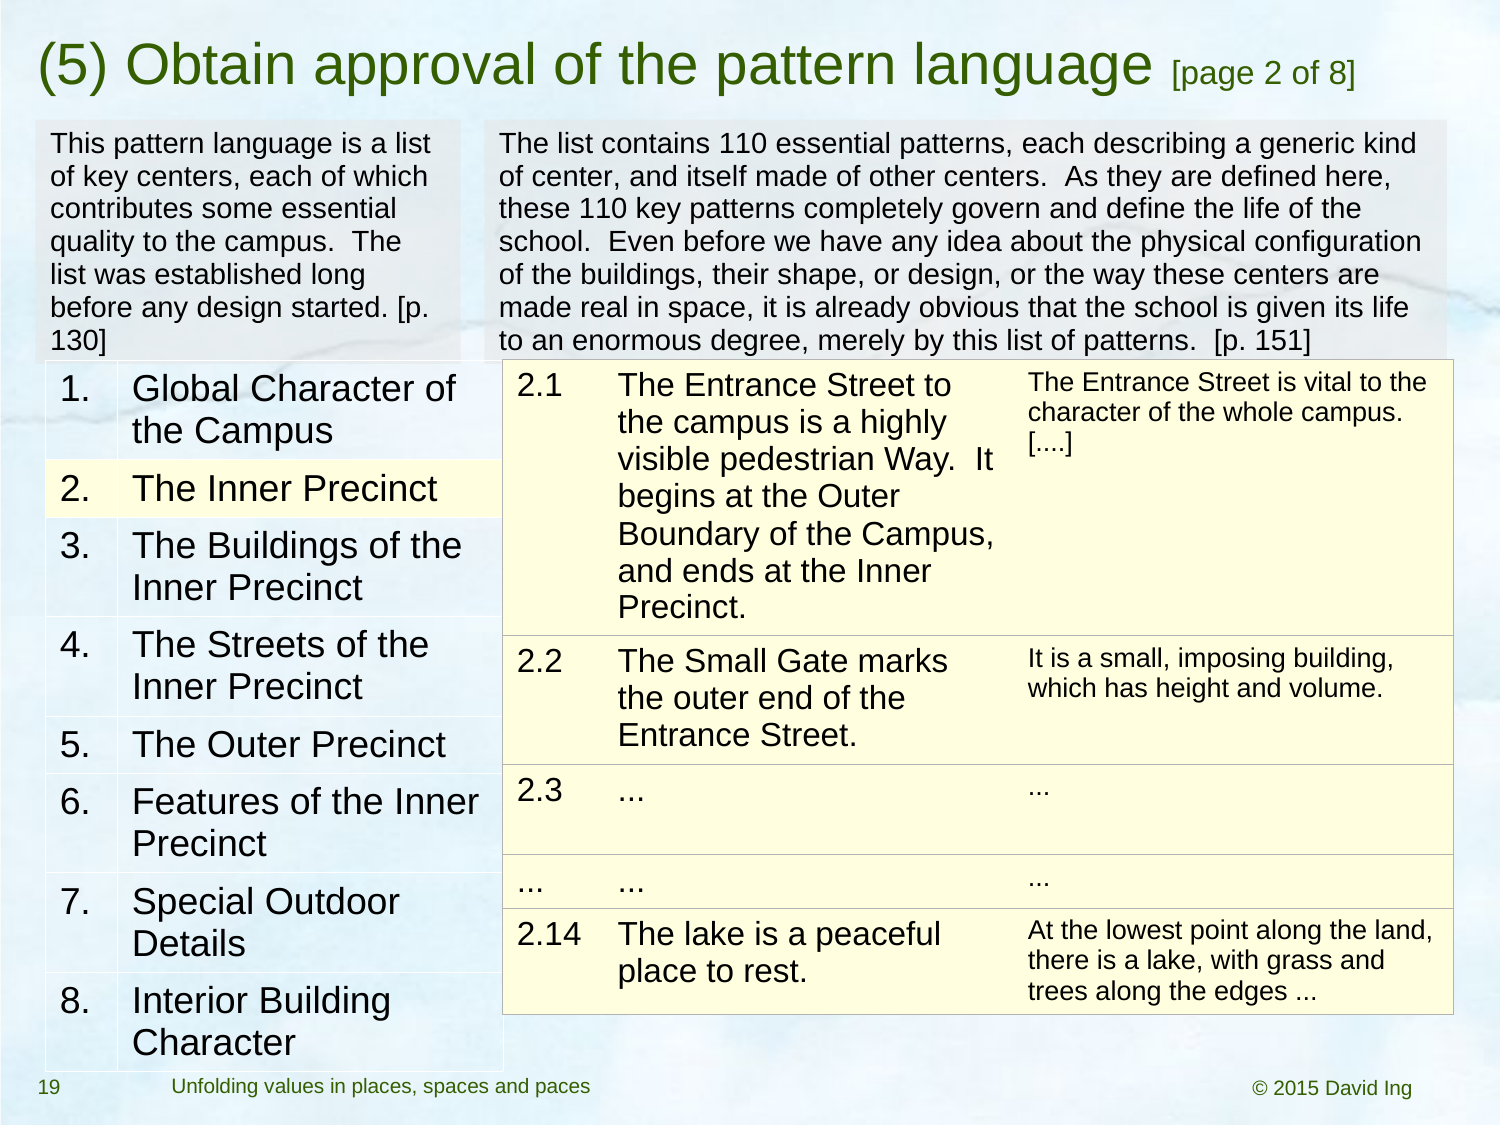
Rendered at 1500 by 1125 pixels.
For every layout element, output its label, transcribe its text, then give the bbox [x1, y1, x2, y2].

table_header Global Character of the Campus [118, 361, 502, 459]
table_cell The Outer Precinct [118, 717, 502, 773]
table_cell Special Outdoor Details [118, 873, 502, 972]
picture [0, 0, 1500, 1125]
text_box This pattern language is a list of key centers, each of which contributes some essential quality to the campus. The list was established long before any design started. [p. 130] [35, 119, 461, 364]
text_box The list contains 110 essential patterns, each describing a generic kind of center, and itself made of other centers. As they are defined here, these 110 key patterns completely govern and define the life of the school. Even before we have any idea about the physical configuration of the buildings, their shape, or design, or the way these centers are made real in space, it is already obvious that the school is given its life to an enormous degree, merely by this list of patterns. [p. 151] [484, 119, 1447, 360]
table_header The Entrance Street is vital to the character of the whole campus. [....] [1013, 360, 1453, 635]
table_header The Entrance Street to the campus is a highly visible pedestrian Way. It begins at the Outer Boundary of the Campus, and ends at the Inner Precinct. [603, 360, 1013, 635]
table_cell 2.2 [503, 636, 603, 764]
table_cell The Buildings of the Inner Precinct [118, 518, 502, 616]
title (5) Obtain approval of the pattern language [page 2 of 8] [37, 37, 1463, 236]
table_cell The Small Gate marks the outer end of the Entrance Street. [603, 636, 1013, 764]
table_cell The Inner Precinct [118, 460, 502, 517]
table_cell ... [503, 855, 603, 908]
table_cell ... [603, 855, 1013, 908]
table_cell 2. [46, 460, 117, 517]
table_cell Features of the Inner Precinct [118, 774, 502, 872]
table_cell Interior Building Character [118, 973, 503, 1071]
table_cell The lake is a peaceful place to rest. [603, 909, 1013, 1014]
table_cell 7. [46, 873, 117, 972]
table_cell It is a small, imposing building, which has height and volume. [1013, 636, 1453, 764]
table_cell 6. [46, 774, 117, 872]
table_cell ... [1013, 855, 1453, 908]
table_cell 3. [46, 518, 117, 616]
table_cell 2.3 [503, 765, 603, 854]
table_header 2.1 [503, 360, 603, 635]
table_cell 8. [46, 973, 117, 1071]
table_cell ... [1013, 765, 1453, 854]
table_header 1. [46, 361, 117, 459]
table_cell 5. [46, 717, 117, 773]
table_cell 2.14 [503, 909, 603, 1014]
table_cell The Streets of the Inner Precinct [118, 617, 502, 716]
table_cell 4. [46, 617, 117, 716]
table_cell At the lowest point along the land, there is a lake, with grass and trees along the edges ... [1013, 909, 1453, 1014]
table_cell ... [603, 765, 1013, 854]
